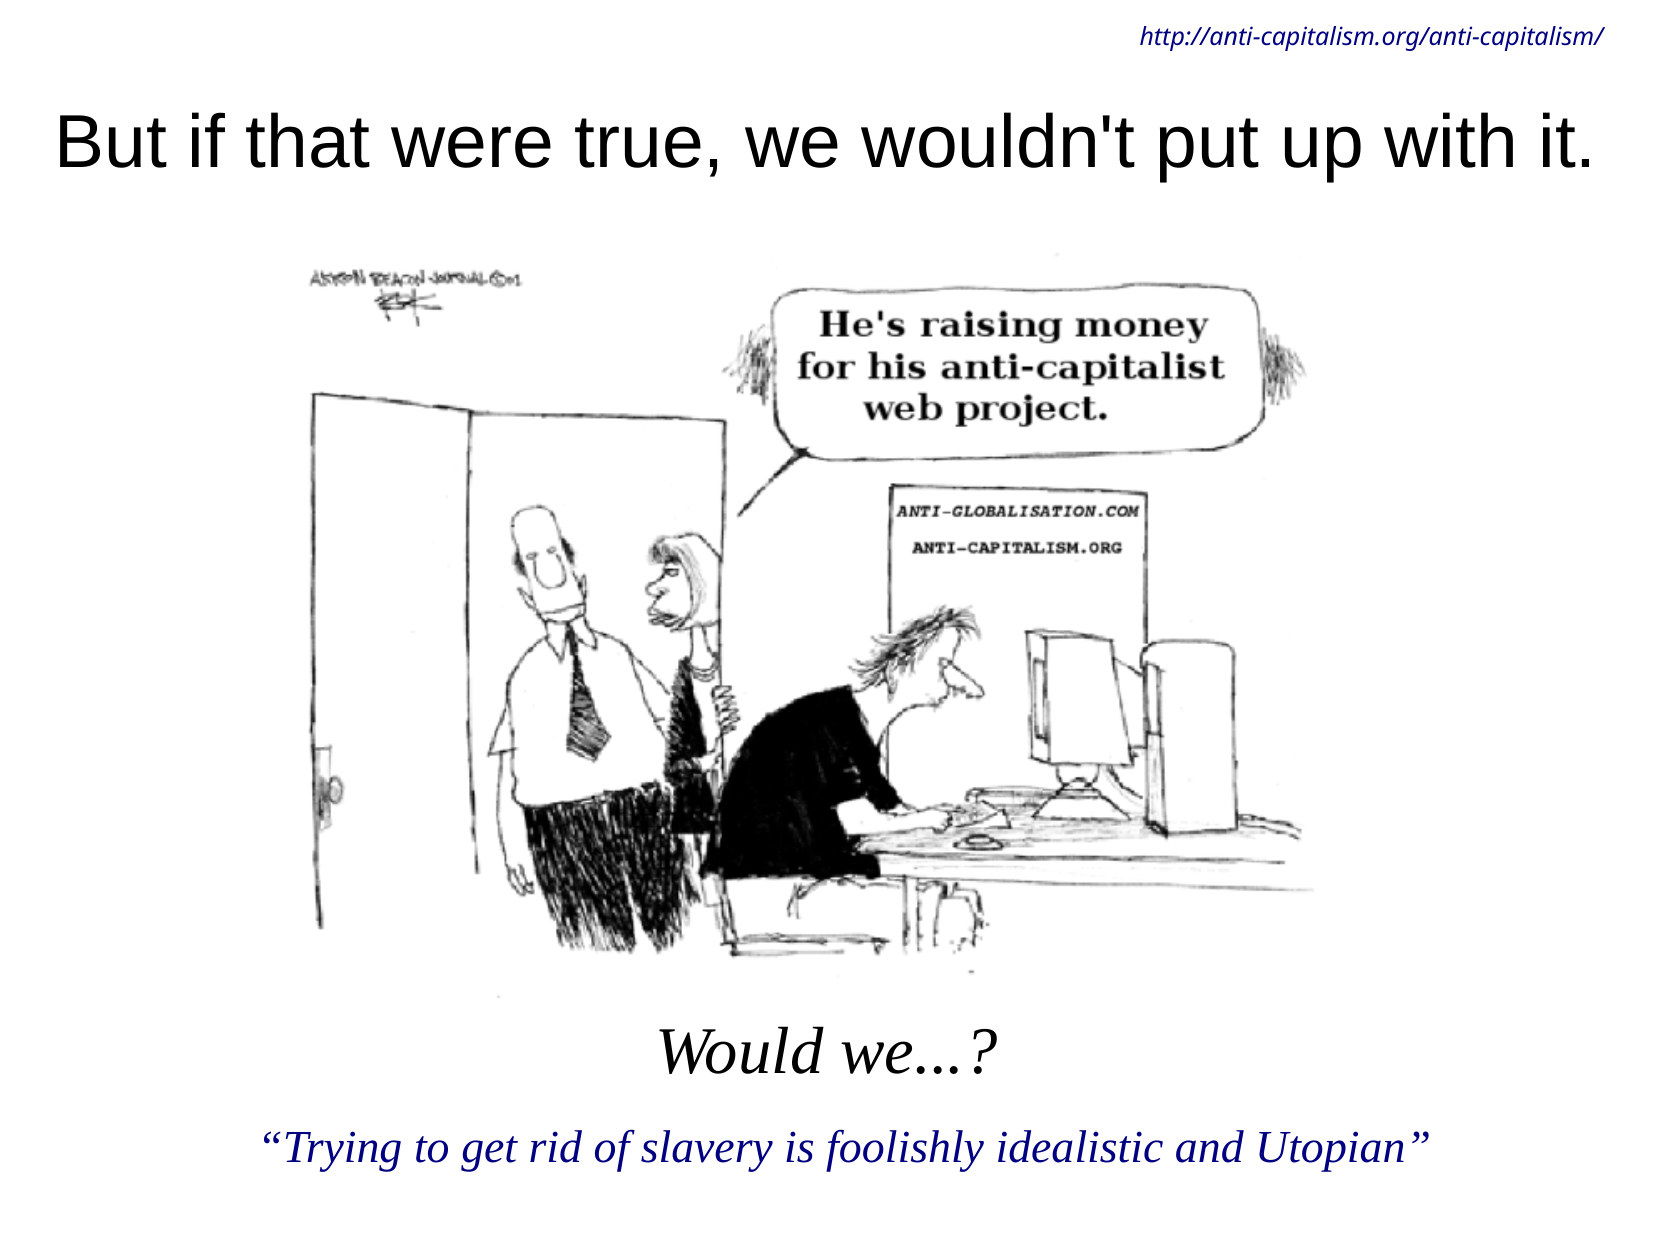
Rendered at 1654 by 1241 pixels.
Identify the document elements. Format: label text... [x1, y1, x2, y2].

text_box Would we...? [313, 1009, 1341, 1099]
text_box “Trying to get rid of slavery is foolishly idealistic and Utopian” [153, 1125, 1502, 1177]
title But if that were true, we wouldn't put up with it. [0, 37, 1653, 245]
picture [301, 250, 1317, 998]
text_box http://anti-capitalism.org/anti-capitalism/ [869, 18, 1605, 65]
